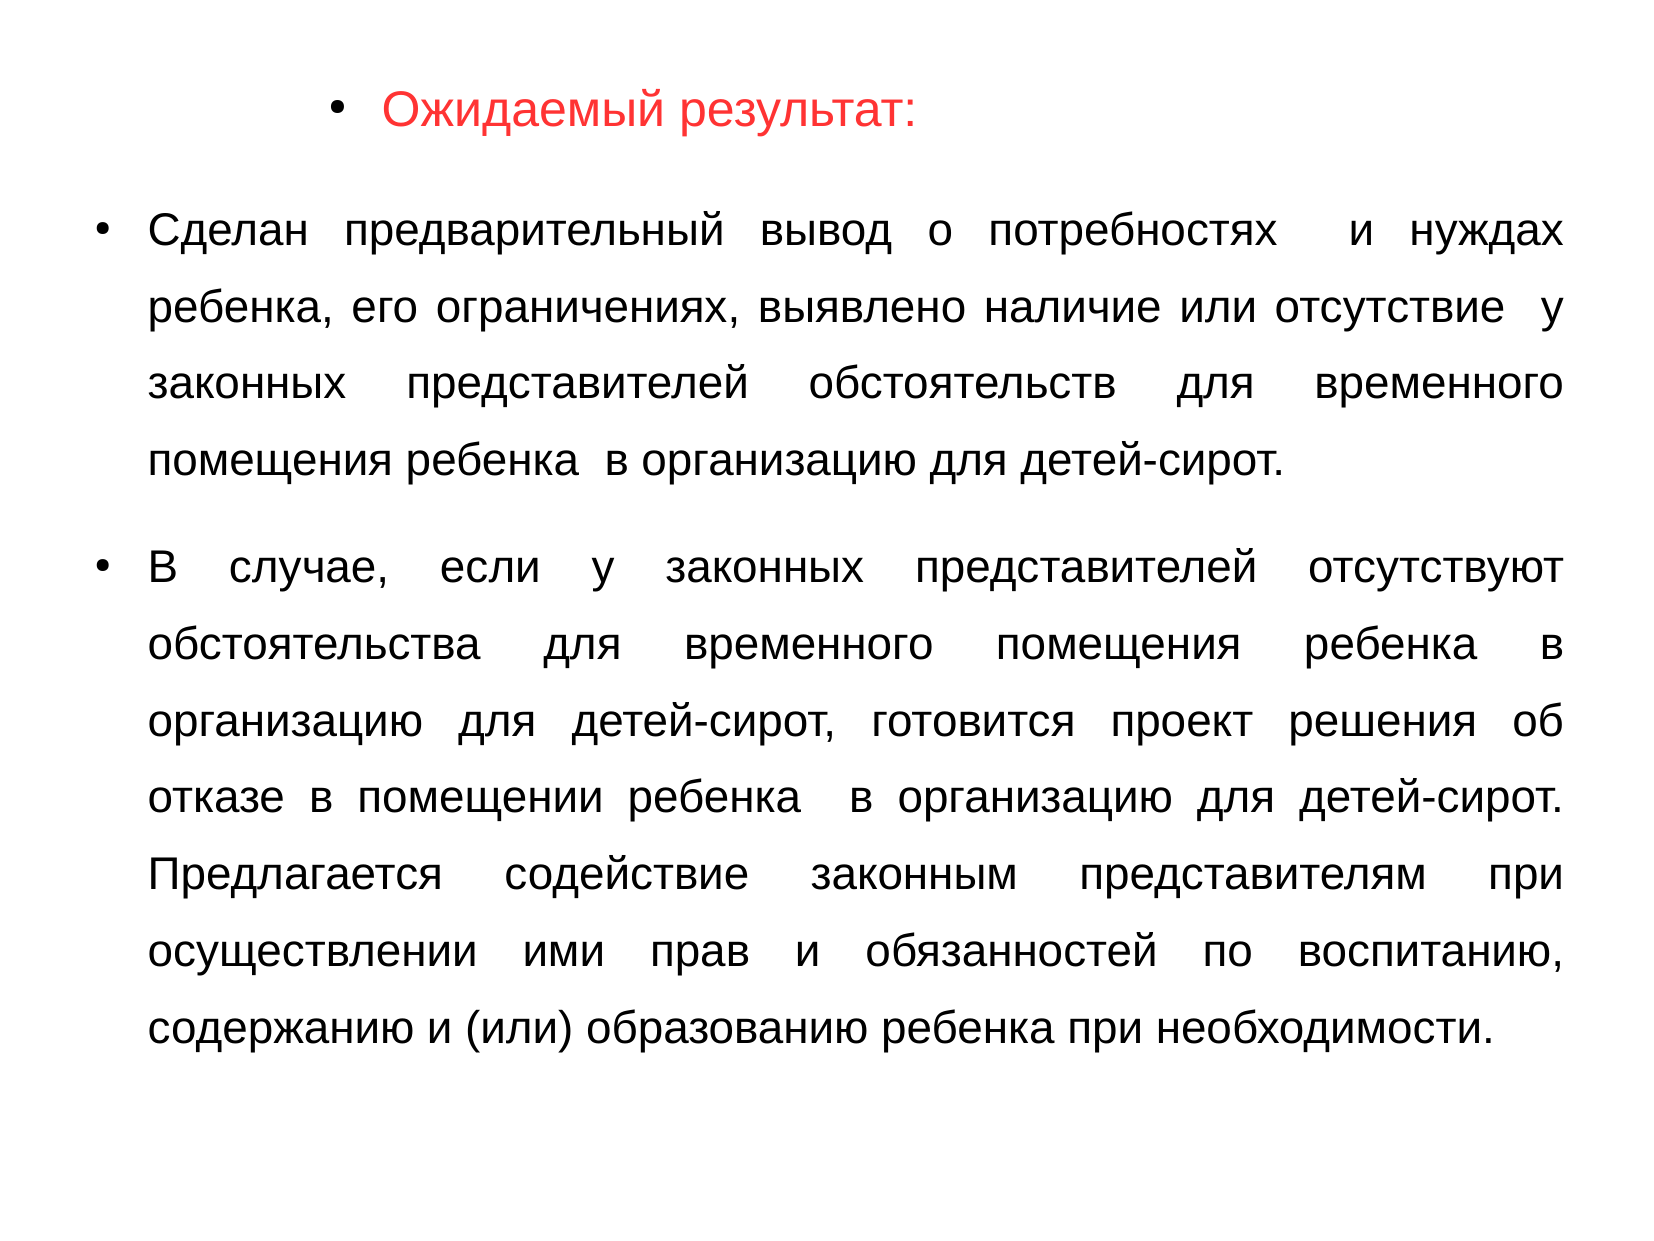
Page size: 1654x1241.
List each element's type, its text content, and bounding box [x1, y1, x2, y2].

list Сделан предварительный вывод о потребностях и нуждах ребенка, его ограничениях, выявлено наличие или отсутствие у законных представителей обстоятельств для временного помещения ребенка в организацию для детей-сирот. В случае, если у законных представителей отсутствуют обстоятельства для временного помещения ребенка в организацию для детей-сирот, готовится проект решения об отказе в помещении ребенка в организацию для детей-сирот. Предлагается содействие законным представителям при осуществлении ими прав и обязанностей по воспитанию, содержанию и (или) образованию ребенка при необходимости. [76, 178, 1565, 1025]
text_box Ожидаемый результат: [310, 80, 962, 137]
